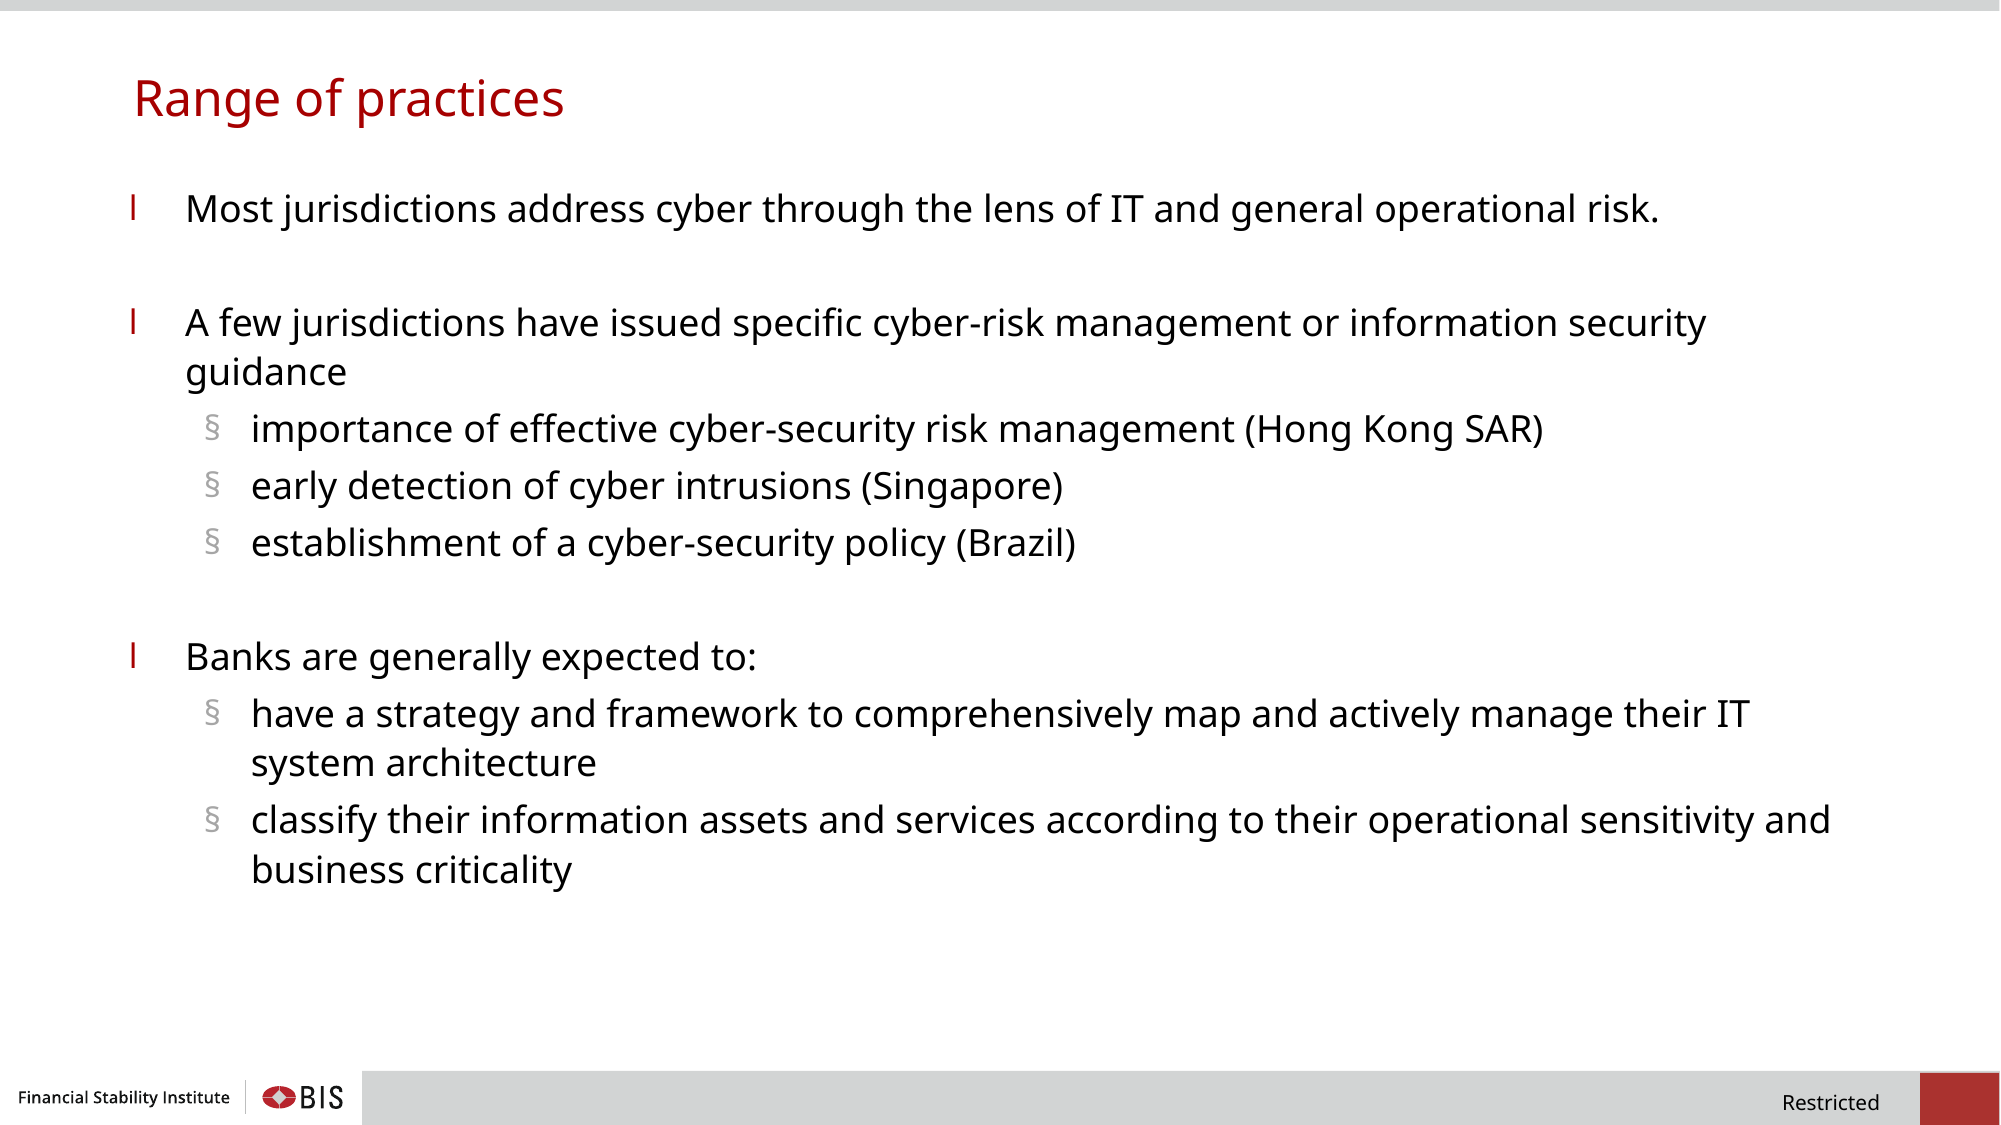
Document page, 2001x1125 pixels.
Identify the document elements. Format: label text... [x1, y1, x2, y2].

text_box Most jurisdictions address cyber through the lens of IT and general operational risk. A few jurisdictions have issued specific cyber-risk management or information security guidance importance of effective cyber-security risk management (Hong Kong SAR) early detection of cyber intrusions (Singapore) establishment of a cyber-security policy (Brazil) Banks are generally expected to: have a strategy and framework to comprehensively map and actively manage their IT system architecture classify their information assets and services according to their operational sensitivity and business criticality [114, 172, 1875, 899]
title Range of practices [133, 66, 1768, 143]
